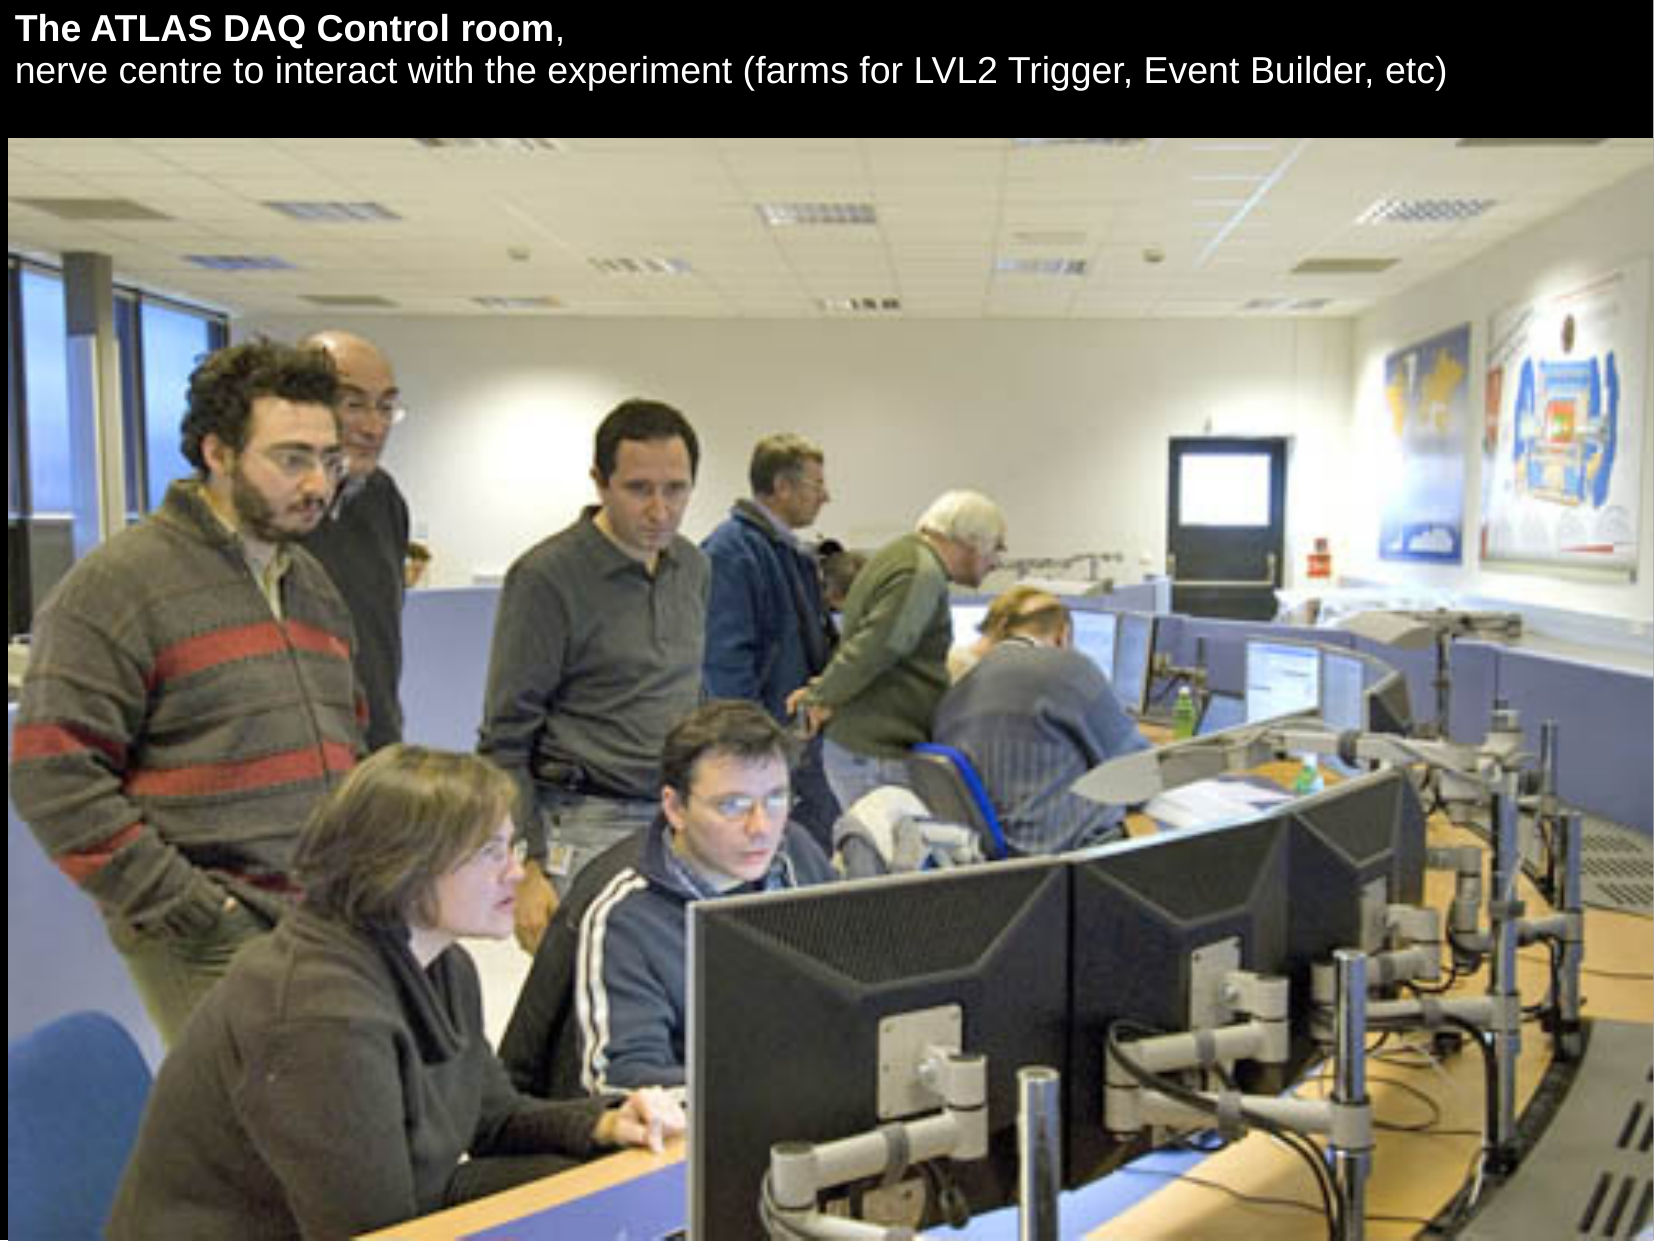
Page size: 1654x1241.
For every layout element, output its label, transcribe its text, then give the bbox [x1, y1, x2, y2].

text_box The ATLAS DAQ Control room, nerve centre to interact with the experiment (farms for LVL2 Trigger, Event Builder, etc) [0, 0, 1463, 101]
picture [8, 138, 1654, 1241]
